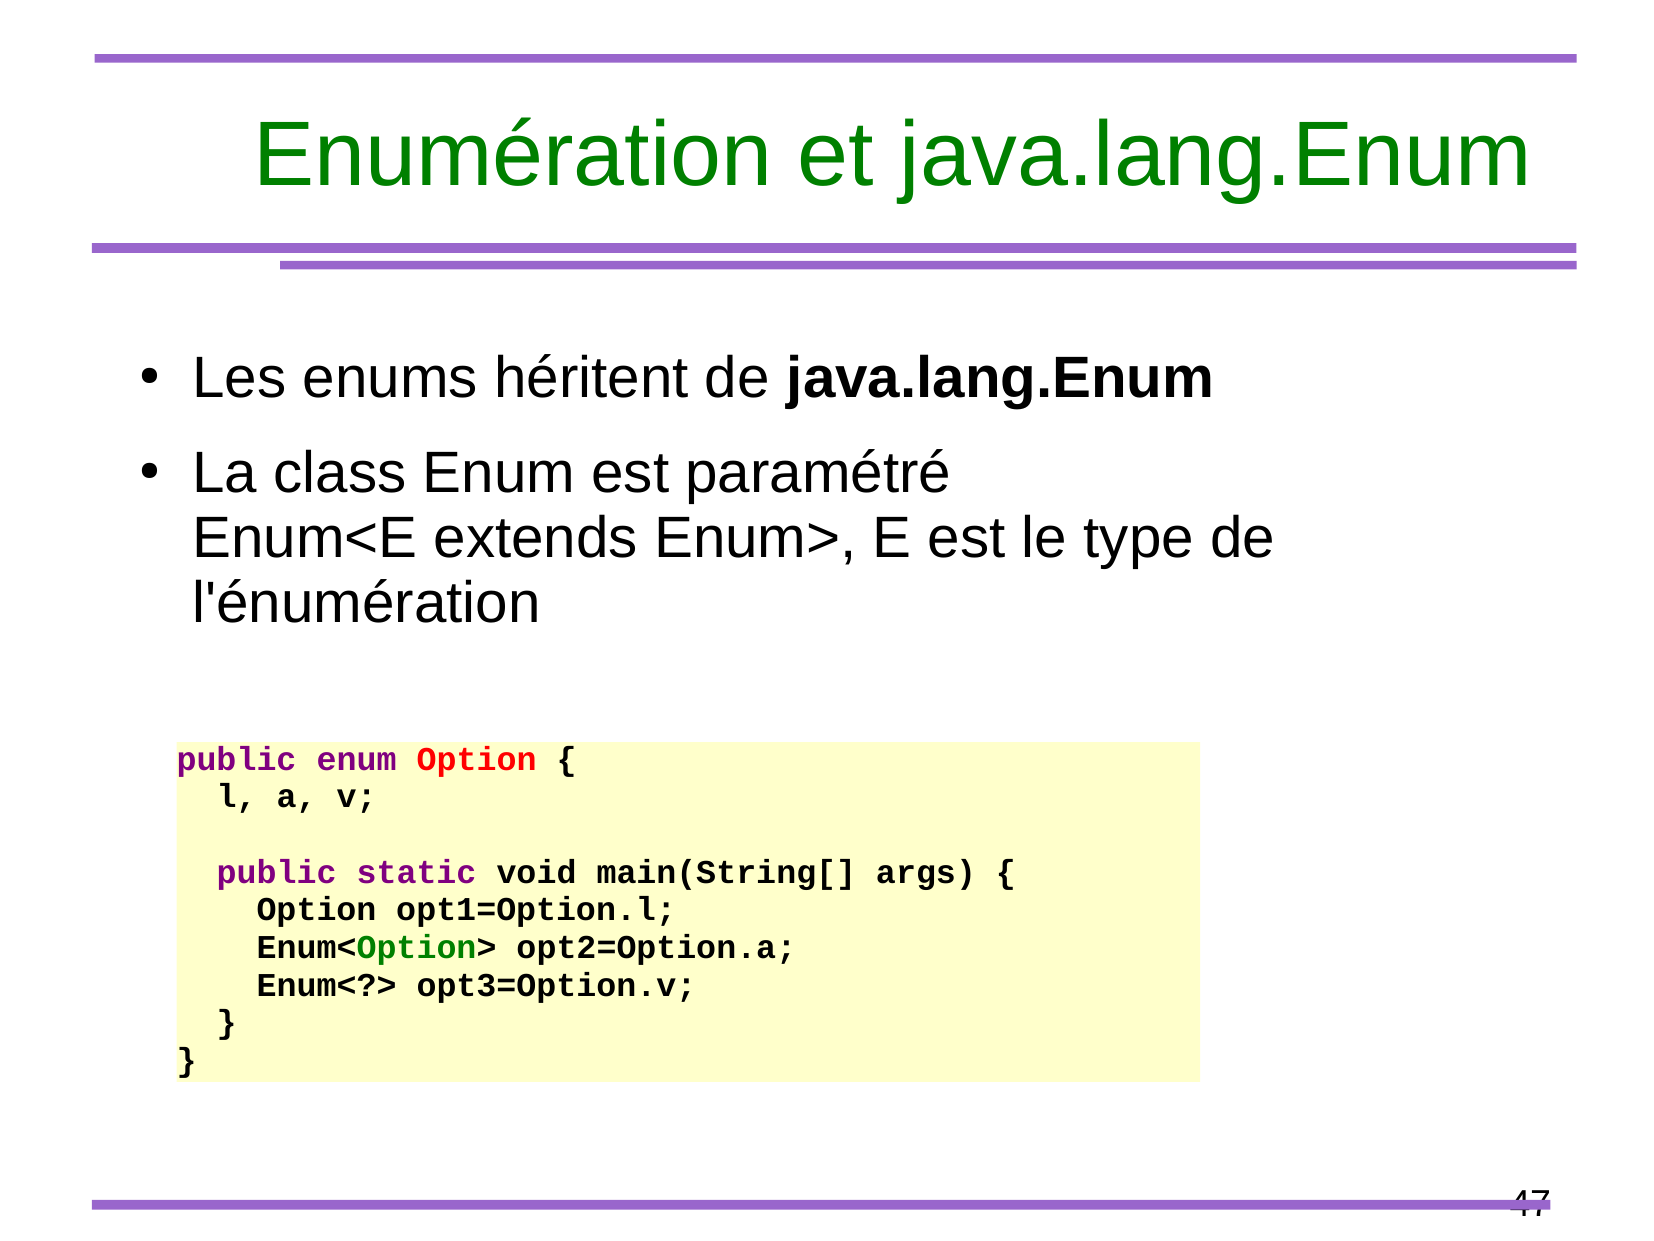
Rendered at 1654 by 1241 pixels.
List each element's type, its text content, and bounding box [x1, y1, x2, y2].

title Enumération et java.lang.Enum [121, 49, 1534, 257]
list Les enums héritent de java.lang.Enum La class Enum est paramétré Enum<E extends Enum>, E est le type de l'énumération [121, 344, 1534, 1127]
text_box public enum Option { l, a, v; public static void main(String[] args) { Option opt1=Option.l; Enum<Option> opt2=Option.a; Enum<?> opt3=Option.v; } } [176, 742, 1201, 1082]
